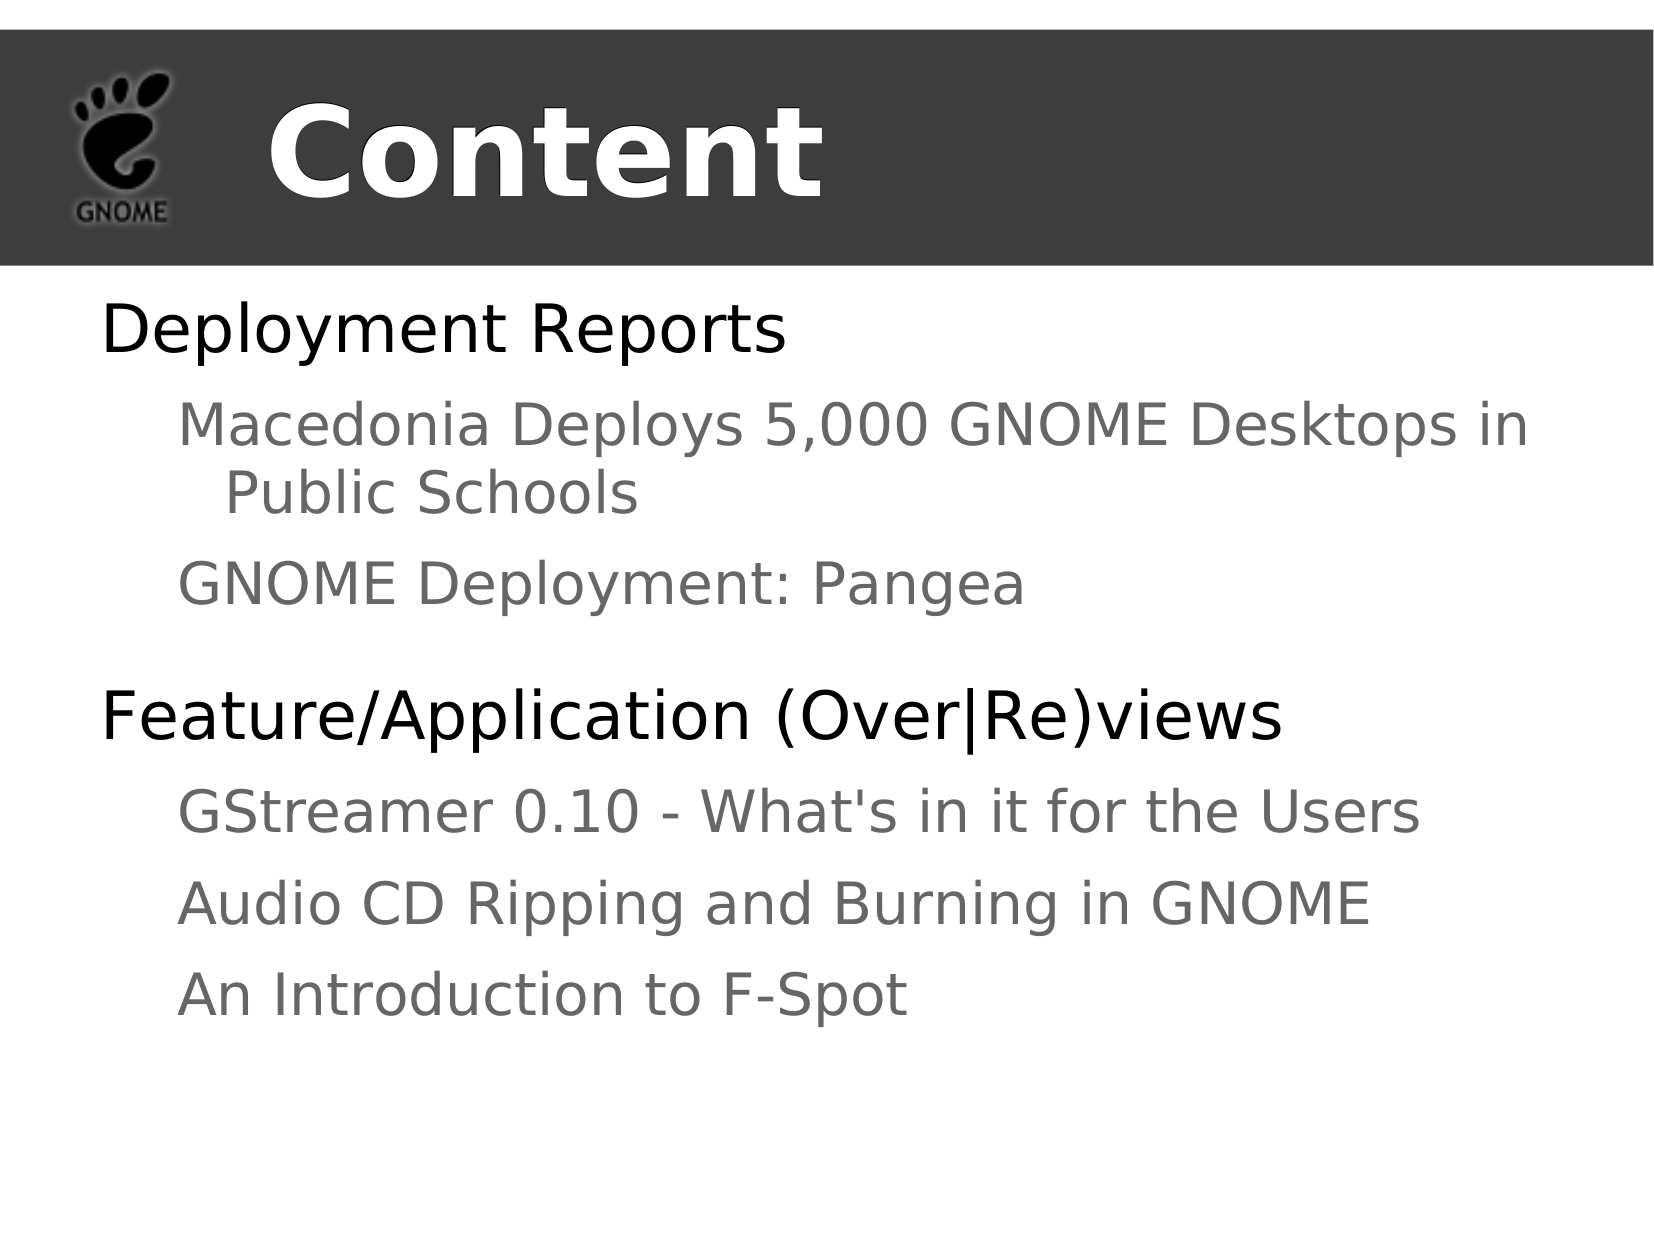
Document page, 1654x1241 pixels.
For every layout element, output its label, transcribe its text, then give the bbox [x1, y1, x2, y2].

list Deployment Reports Macedonia Deploys 5,000 GNOME Desktops in Public Schools GNOME Deployment: Pangea Feature/Application (Over|Re)views GStreamer 0.10 - What's in it for the Users Audio CD Ripping and Burning in GNOME An Introduction to F-Spot [82, 290, 1571, 1109]
picture [35, 60, 205, 237]
title Content [265, 49, 1571, 257]
